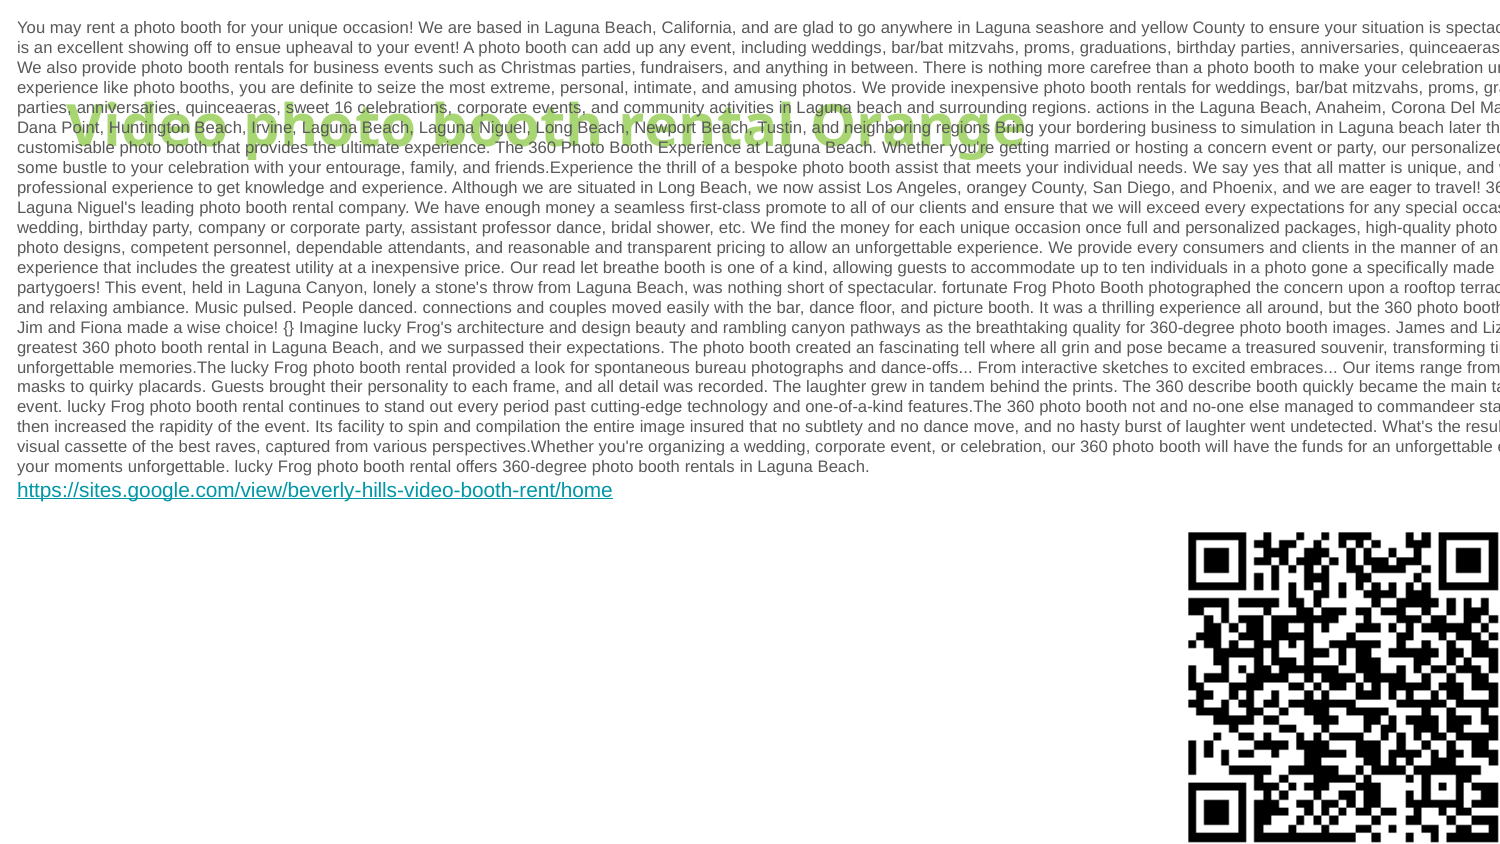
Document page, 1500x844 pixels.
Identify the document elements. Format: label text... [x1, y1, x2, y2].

picture [1187, 531, 1500, 844]
text_box You may rent a photo booth for your unique occasion! We are based in Laguna Beach, California, and are glad to go anywhere in Laguna seashore and yellow County to ensure your situation is spectacular. A photo booth is an excellent showing off to ensue upheaval to your event! A photo booth can add up any event, including weddings, bar/bat mitzvahs, proms, graduations, birthday parties, anniversaries, quinceaeras, and endearing 16. We also provide photo booth rentals for business events such as Christmas parties, fundraisers, and anything in between. There is nothing more carefree than a photo booth to make your celebration unique! like our experience like photo booths, you are definite to seize the most extreme, personal, intimate, and amusing photos. We provide inexpensive photo booth rentals for weddings, bar/bat mitzvahs, proms, graduations, birthday parties, anniversaries, quinceaeras, sweet 16 celebrations, corporate events, and community activities in Laguna beach and surrounding regions. actions in the Laguna Beach, Anaheim, Corona Del Mar, Costa Mesa, Dana Point, Huntington Beach, Irvine, Laguna Beach, Laguna Niguel, Long Beach, Newport Beach, Tustin, and neighboring regions Bring your bordering business to simulation in Laguna beach later than a very customisable photo booth that provides the ultimate experience. The 360 Photo Booth Experience at Laguna Beach. Whether you're getting married or hosting a concern event or party, our personalized booths will go to some bustle to your celebration with your entourage, family, and friends.Experience the thrill of a bespoke photo booth assist that meets your individual needs. We say yes that all matter is unique, and we use our professional experience to get knowledge and experience. Although we are situated in Long Beach, we now assist Los Angeles, orangey County, San Diego, and Phoenix, and we are eager to travel! 360 Photo Booth is Laguna Niguel's leading photo booth rental company. We have enough money a seamless first-class promote to all of our clients and ensure that we will exceed every expectations for any special occasion, such as your wedding, birthday party, company or corporate party, assistant professor dance, bridal shower, etc. We find the money for each unique occasion once full and personalized packages, high-quality photo booths, bespoke photo designs, competent personnel, dependable attendants, and reasonable and transparent pricing to allow an unforgettable experience. We provide every consumers and clients in the manner of an incredible experience that includes the greatest utility at a inexpensive price. Our read let breathe booth is one of a kind, allowing guests to accommodate up to ten individuals in a photo gone a specifically made logo.Hello, partygoers! This event, held in Laguna Canyon, lonely a stone's throw from Laguna Beach, was nothing short of spectacular. fortunate Frog Photo Booth photographed the concern upon a rooftop terrace with a smooth and relaxing ambiance. Music pulsed. People danced. connections and couples moved easily with the bar, dance floor, and picture booth. It was a thrilling experience all around, but the 360 photo booth stole the show. Jim and Fiona made a wise choice! {} Imagine lucky Frog's architecture and design beauty and rambling canyon pathways as the breathtaking quality for 360-degree photo booth images. James and Liz sought for the greatest 360 photo booth rental in Laguna Beach, and we surpassed their expectations. The photo booth created an fascinating tell where all grin and pose became a treasured souvenir, transforming tiny moments into unforgettable memories.The lucky Frog photo booth rental provided a look for spontaneous bureau photographs and dance-offs... From interactive sketches to excited embraces... Our items range from higher masquerade masks to quirky placards. Guests brought their personality to each frame, and all detail was recorded. The laughter grew in tandem behind the prints. The 360 describe booth quickly became the main tapering off of the event. lucky Frog photo booth rental continues to stand out every period past cutting-edge technology and one-of-a-kind features.The 360 photo booth not and no-one else managed to commandeer static moments but then increased the rapidity of the event. Its facility to spin and compilation the entire image insured that no subtlety and no dance move, and no hasty burst of laughter went undetected. What's the result? A combination visual cassette of the best raves, captured from various perspectives.Whether you're organizing a wedding, corporate event, or celebration, our 360 photo booth will have the funds for an unforgettable experience. make your moments unforgettable. lucky Frog photo booth rental offers 360-degree photo booth rentals in Laguna Beach. https://sites.google.com/view/beverly-hills-video-booth-rent/home [2, 2, 1500, 844]
